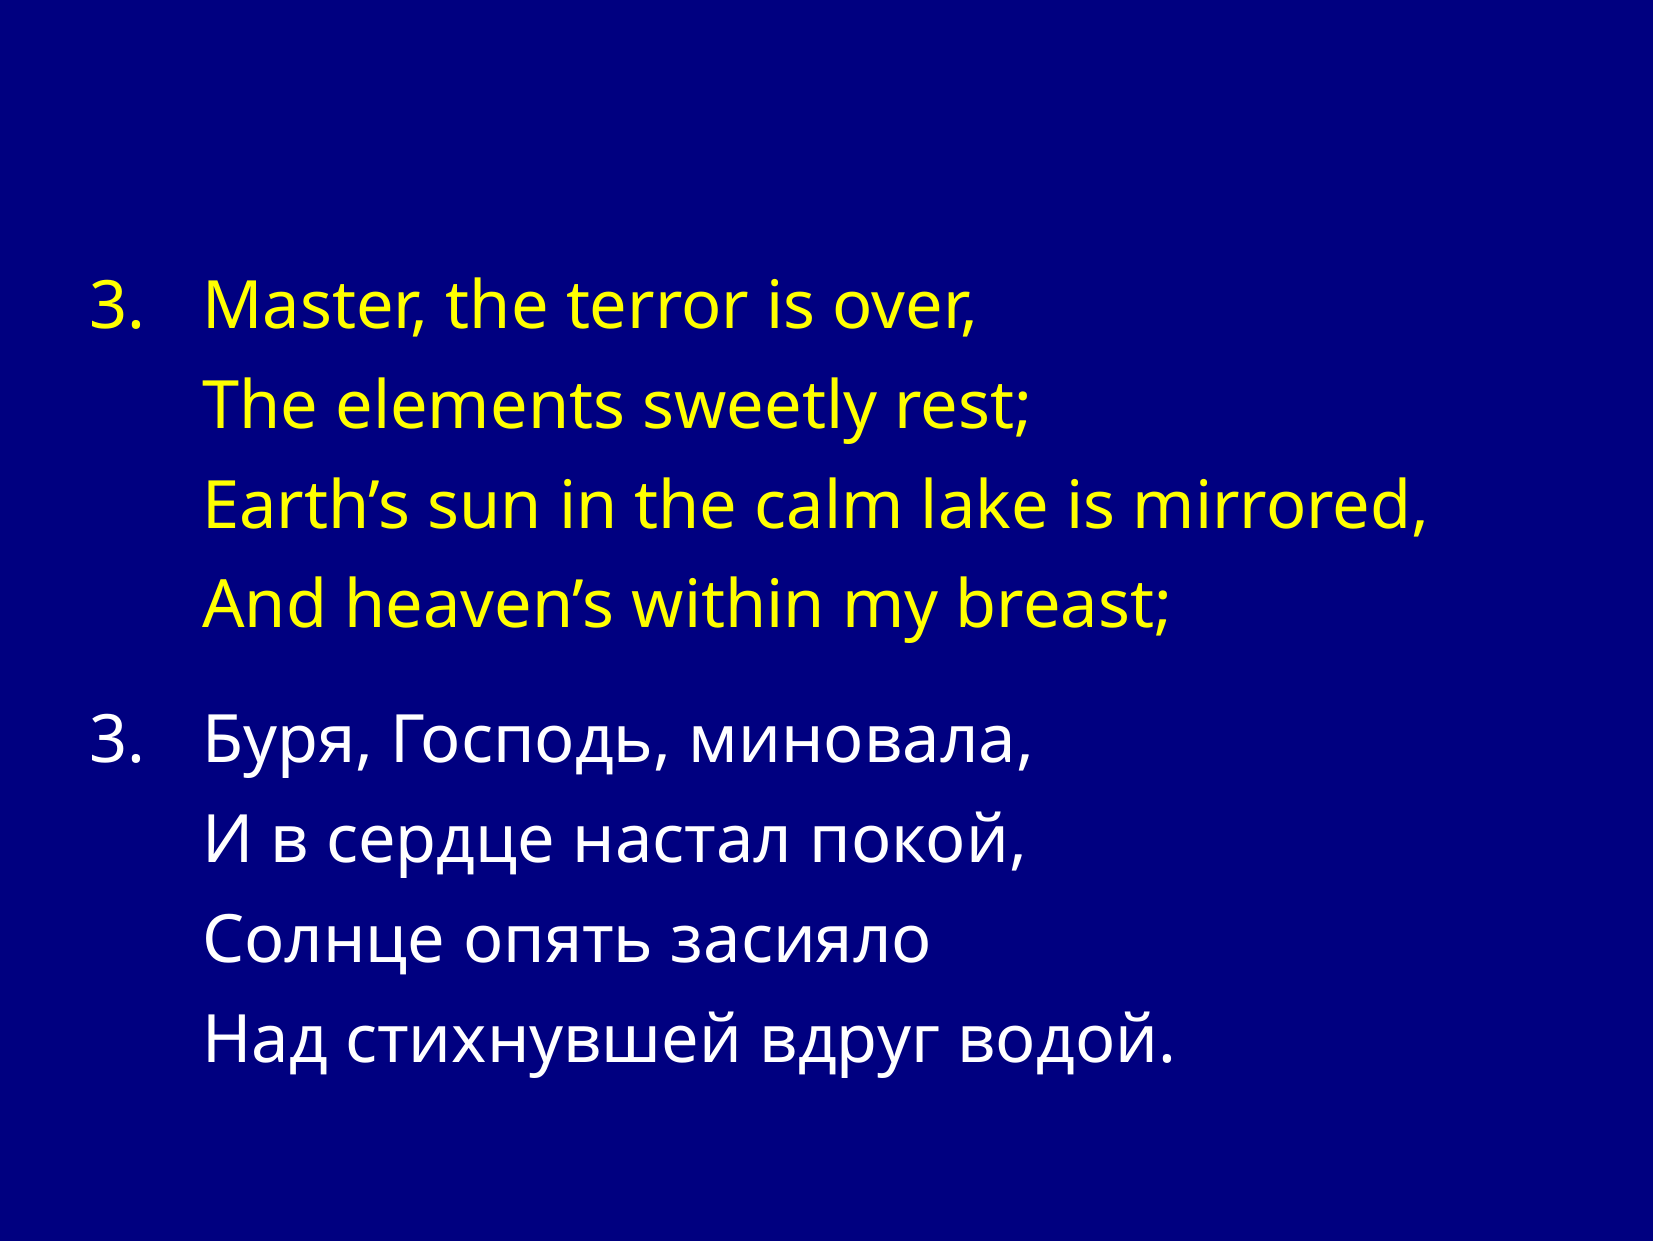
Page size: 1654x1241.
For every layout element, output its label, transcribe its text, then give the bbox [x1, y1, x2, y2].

text_box 3. Буря, Господь, миновала, И в сердце настал покой, Солнце опять засияло Над стихнувшей вдруг водой. [75, 675, 1576, 1163]
text_box 3. Master, the terror is over, The elements sweetly rest; Earth’s sun in the calm lake is mirrored, And heaven’s within my breast; [75, 150, 1576, 638]
